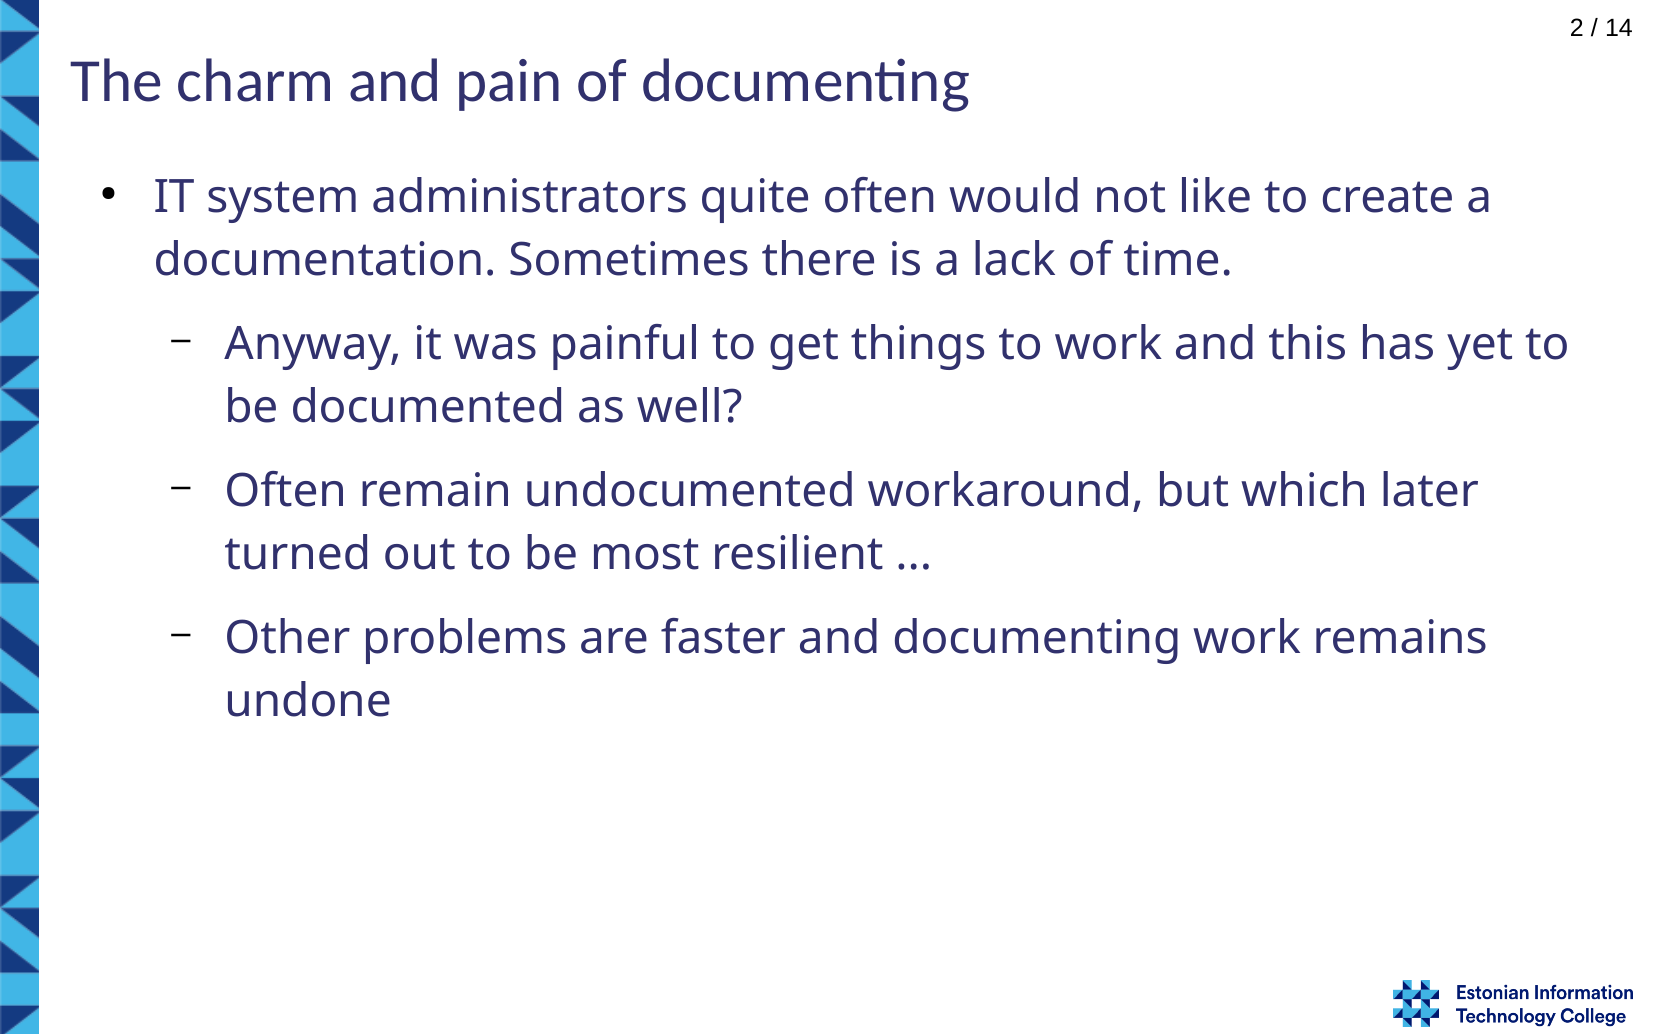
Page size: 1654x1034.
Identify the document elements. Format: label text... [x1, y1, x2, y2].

list IT system administrators quite often would not like to create a documentation. Sometimes there is a lack of time. Anyway, it was painful to get things to work and this has yet to be documented as well? Often remain undocumented workaround, but which later turned out to be most resilient ... Other problems are faster and documenting work remains undone [82, 163, 1625, 857]
picture [1393, 980, 1633, 1027]
title The charm and pain of documenting [70, 41, 1630, 130]
